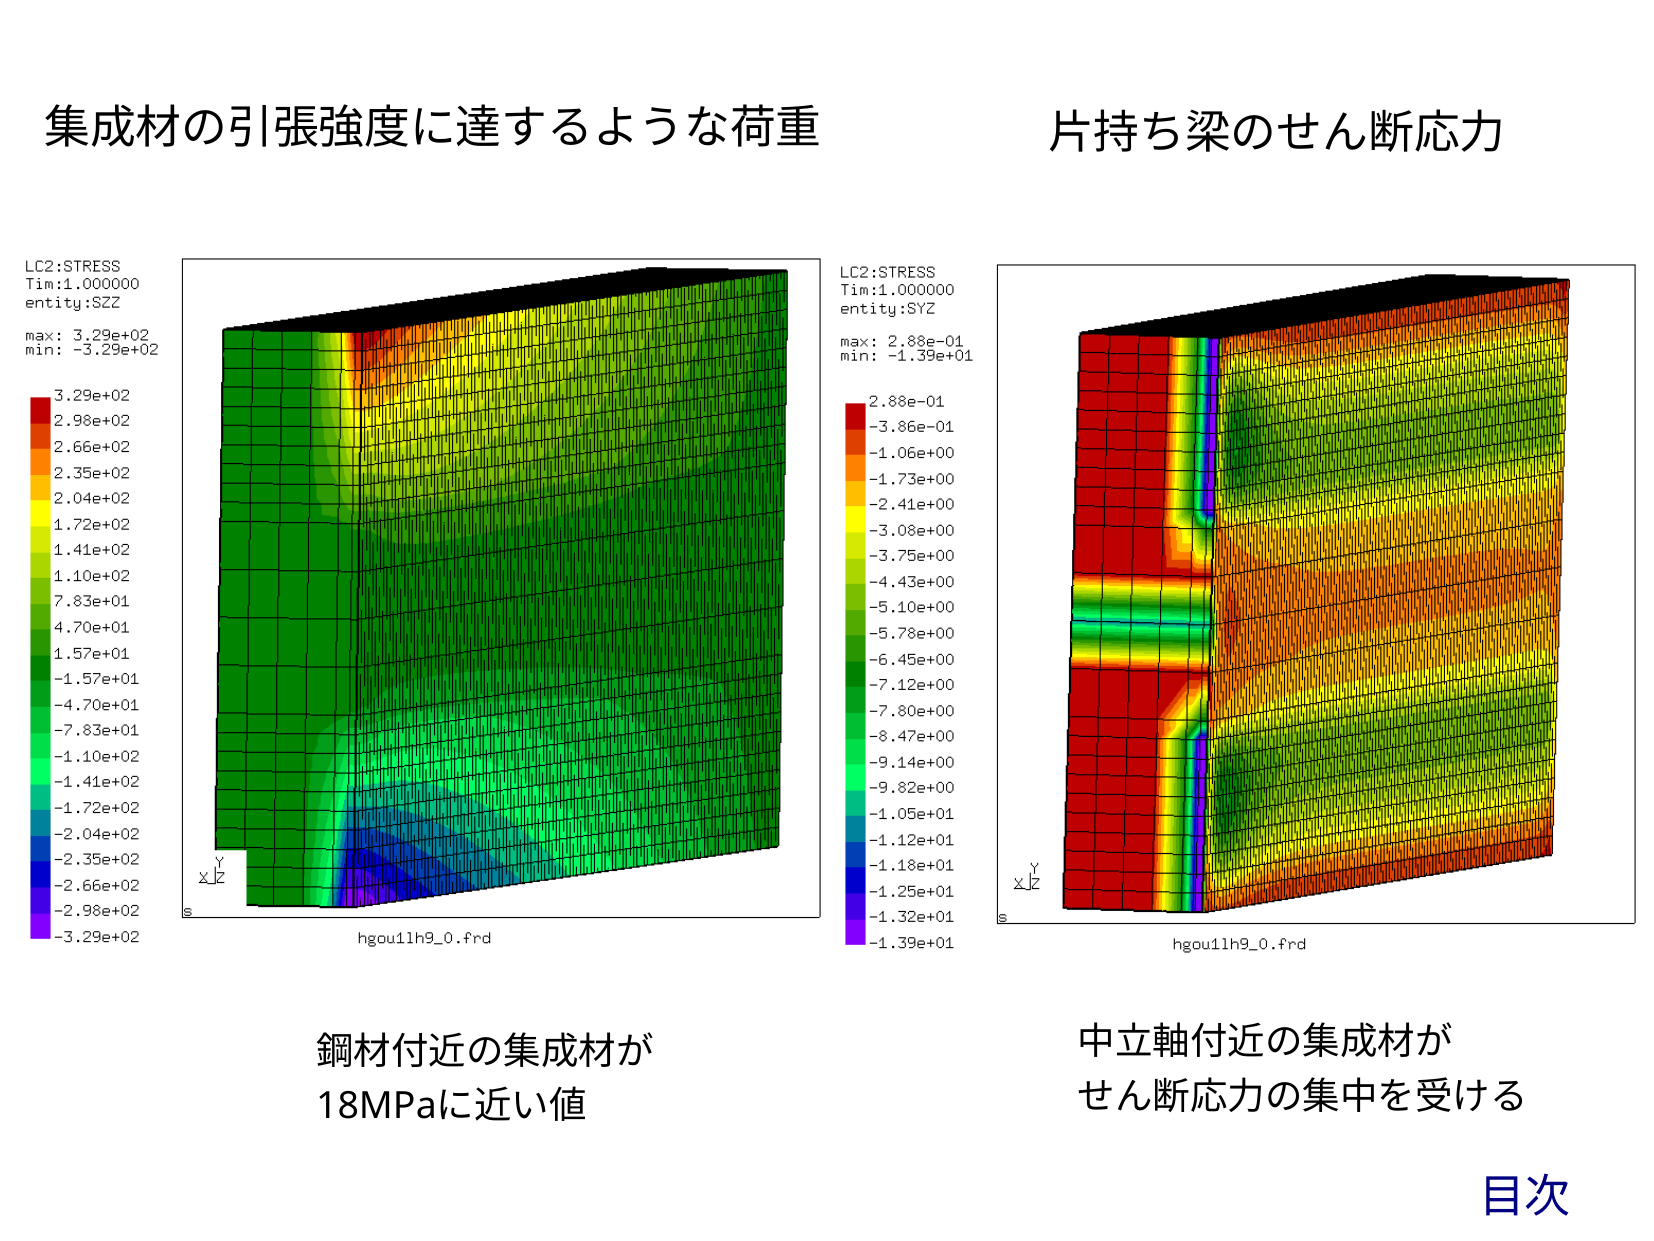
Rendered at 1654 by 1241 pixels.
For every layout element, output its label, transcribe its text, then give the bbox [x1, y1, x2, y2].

text_box 目次 [1464, 1151, 1654, 1217]
picture [837, 259, 1642, 981]
text_box 中立軸付近の集成材が せん断応力の集中を受ける [1062, 1003, 1565, 1101]
text_box 集成材の引張強度に達するような荷重 [29, 82, 857, 148]
picture [22, 253, 827, 975]
text_box 鋼材付近の集成材が 18MPaに近い値 [301, 1013, 892, 1111]
text_box 片持ち梁のせん断応力 [1033, 88, 1536, 154]
